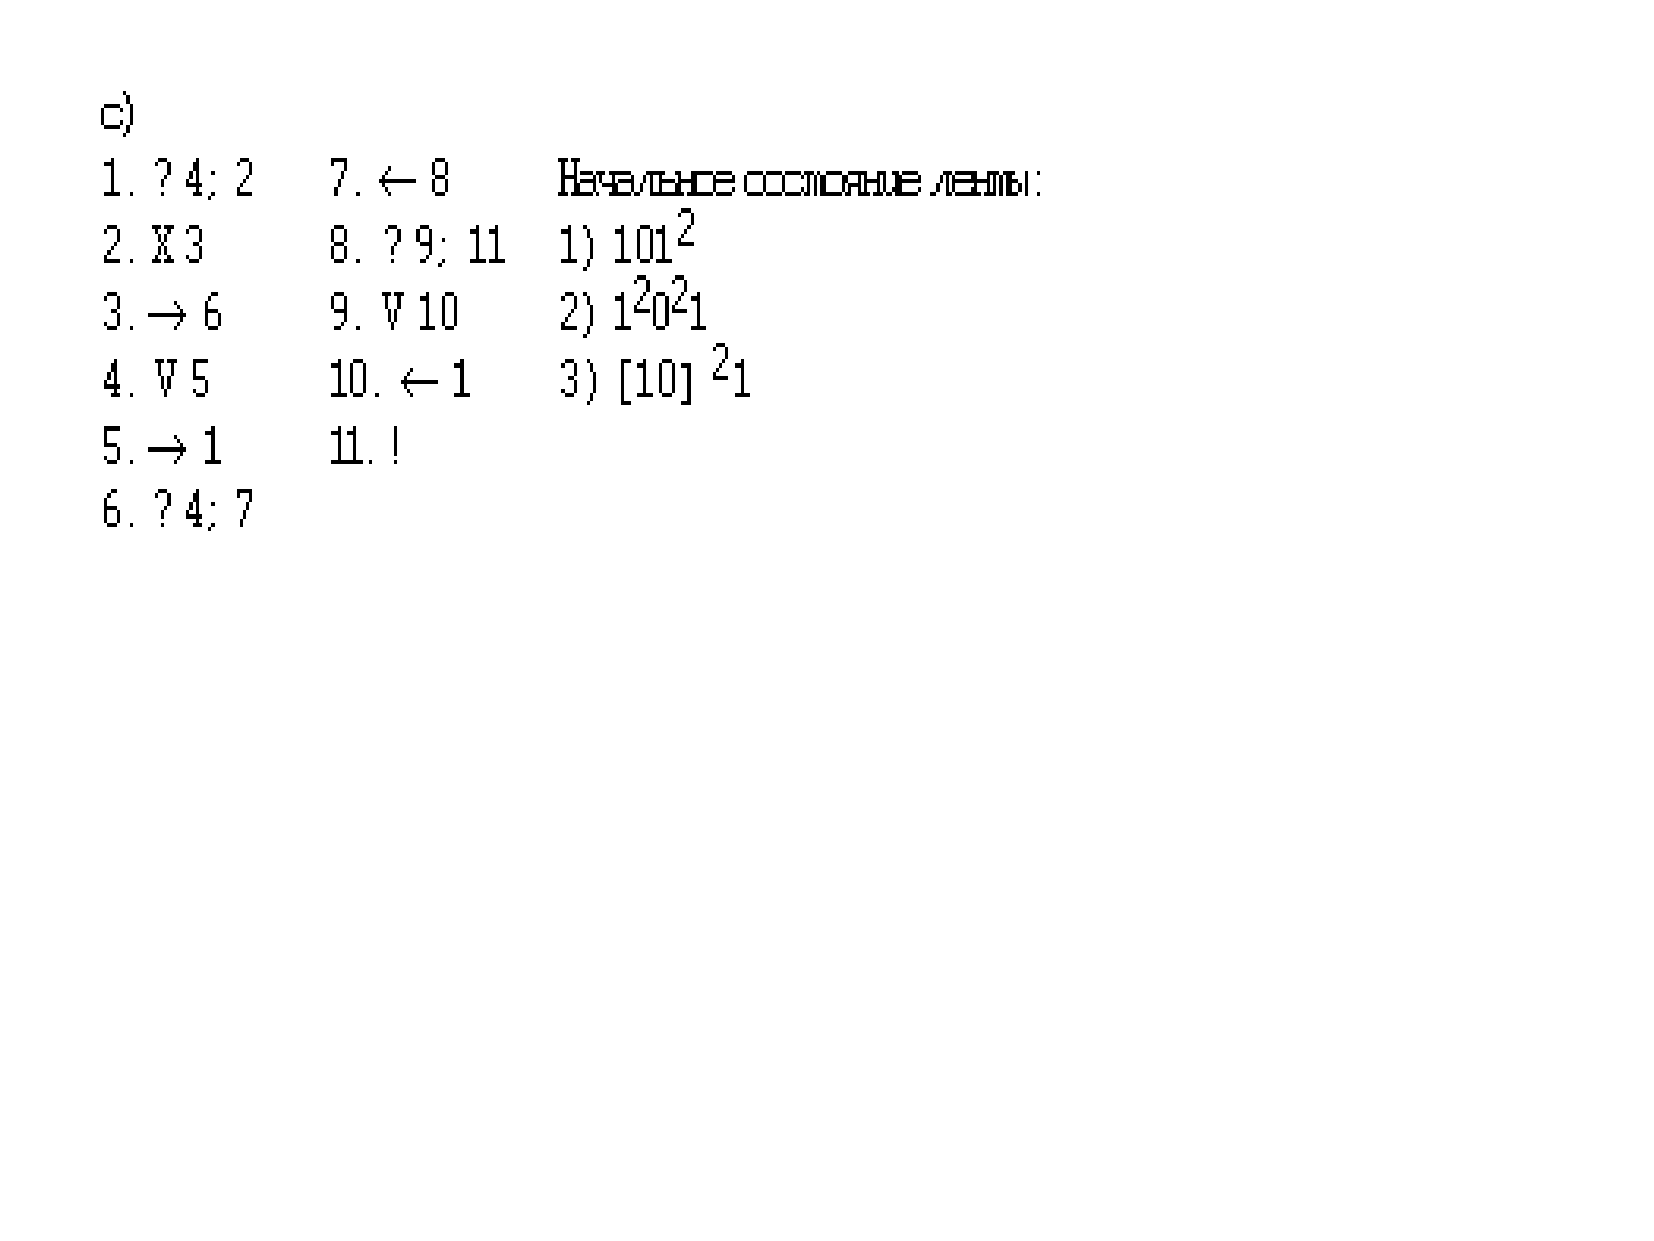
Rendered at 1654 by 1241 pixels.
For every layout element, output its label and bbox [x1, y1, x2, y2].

picture [67, 58, 1063, 562]
